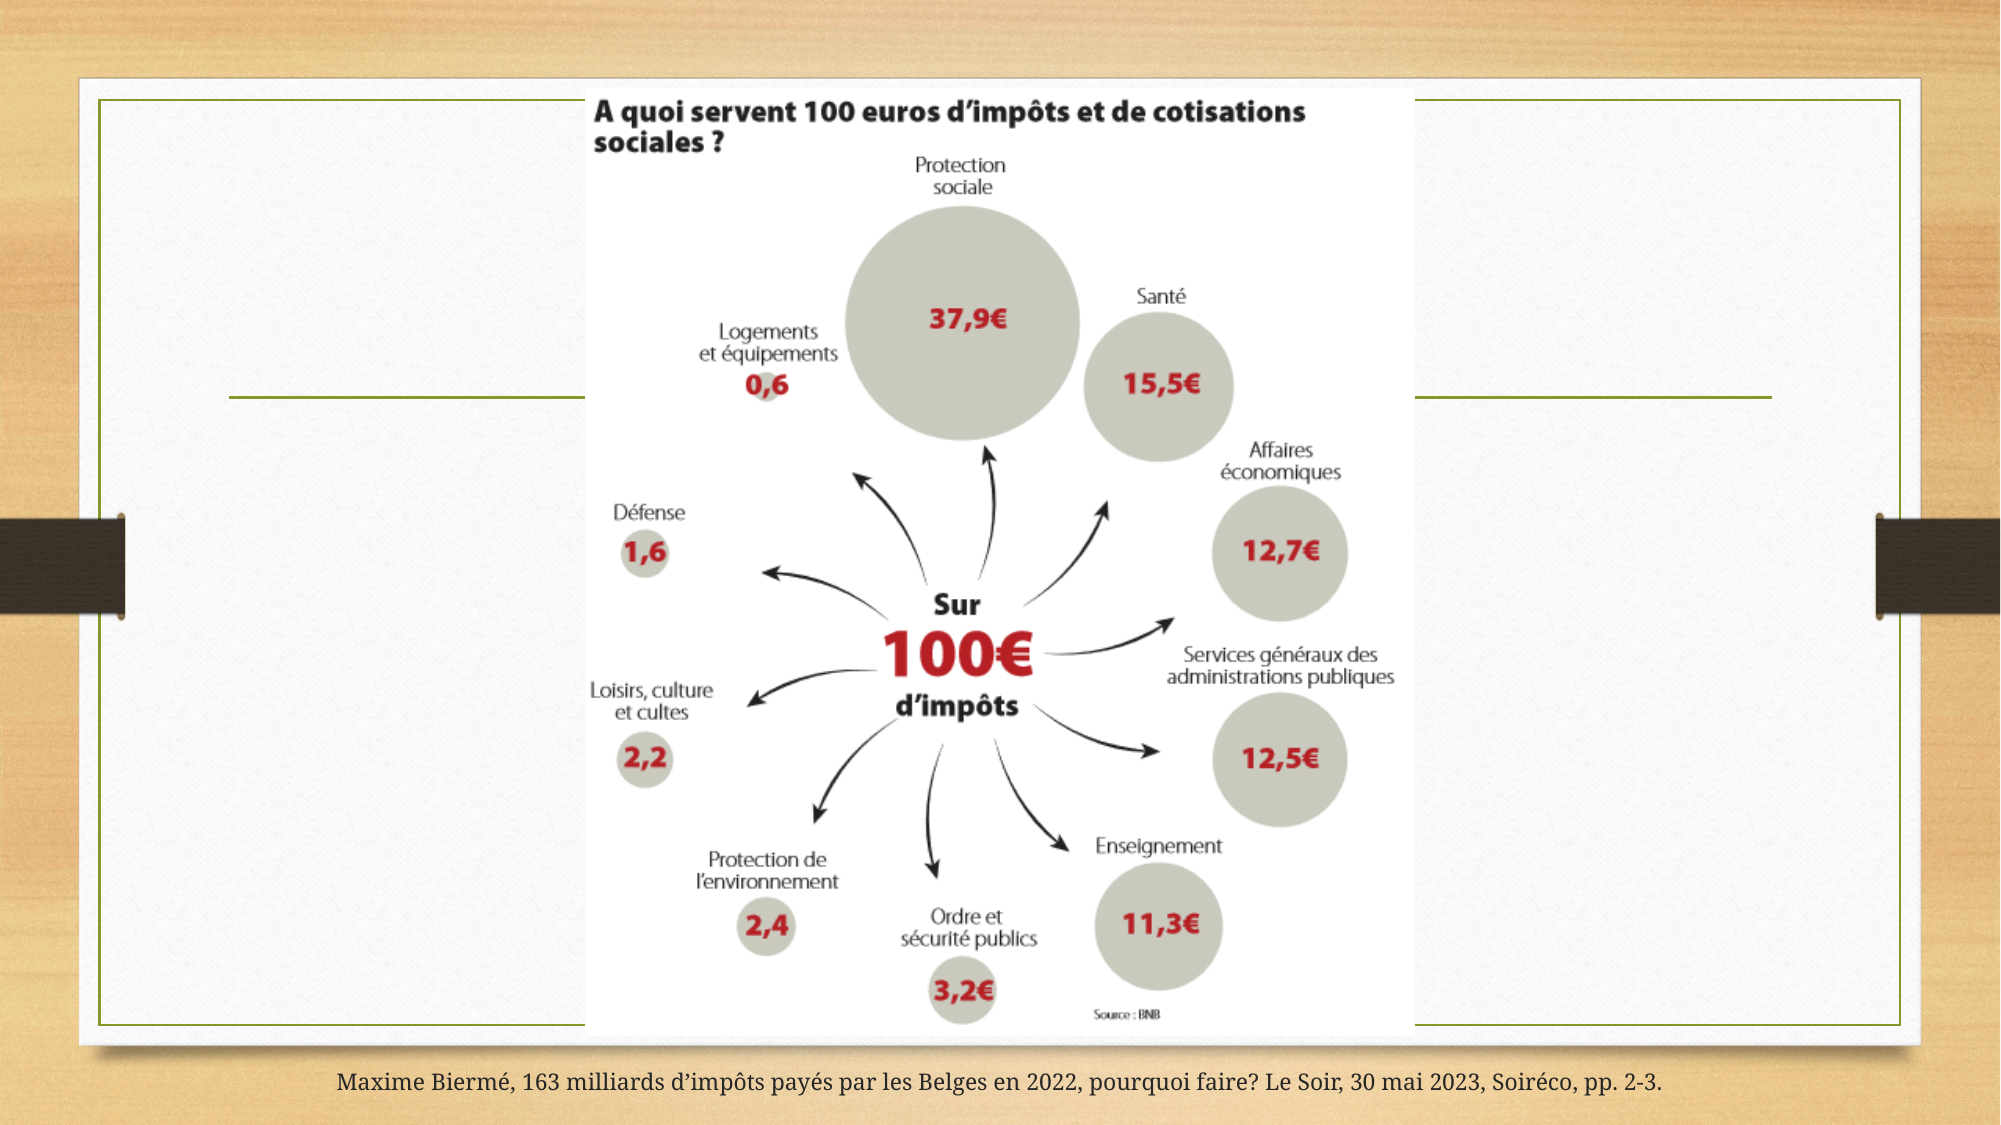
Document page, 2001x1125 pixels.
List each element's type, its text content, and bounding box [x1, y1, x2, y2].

title Maxime Biermé, 163 milliards d’impôts payés par les Belges en 2022, pourquoi faire? Le Soir, 30 mai 2023, Soiréco, pp. 2-3. [137, 1059, 1863, 1104]
picture [585, 89, 1415, 1036]
